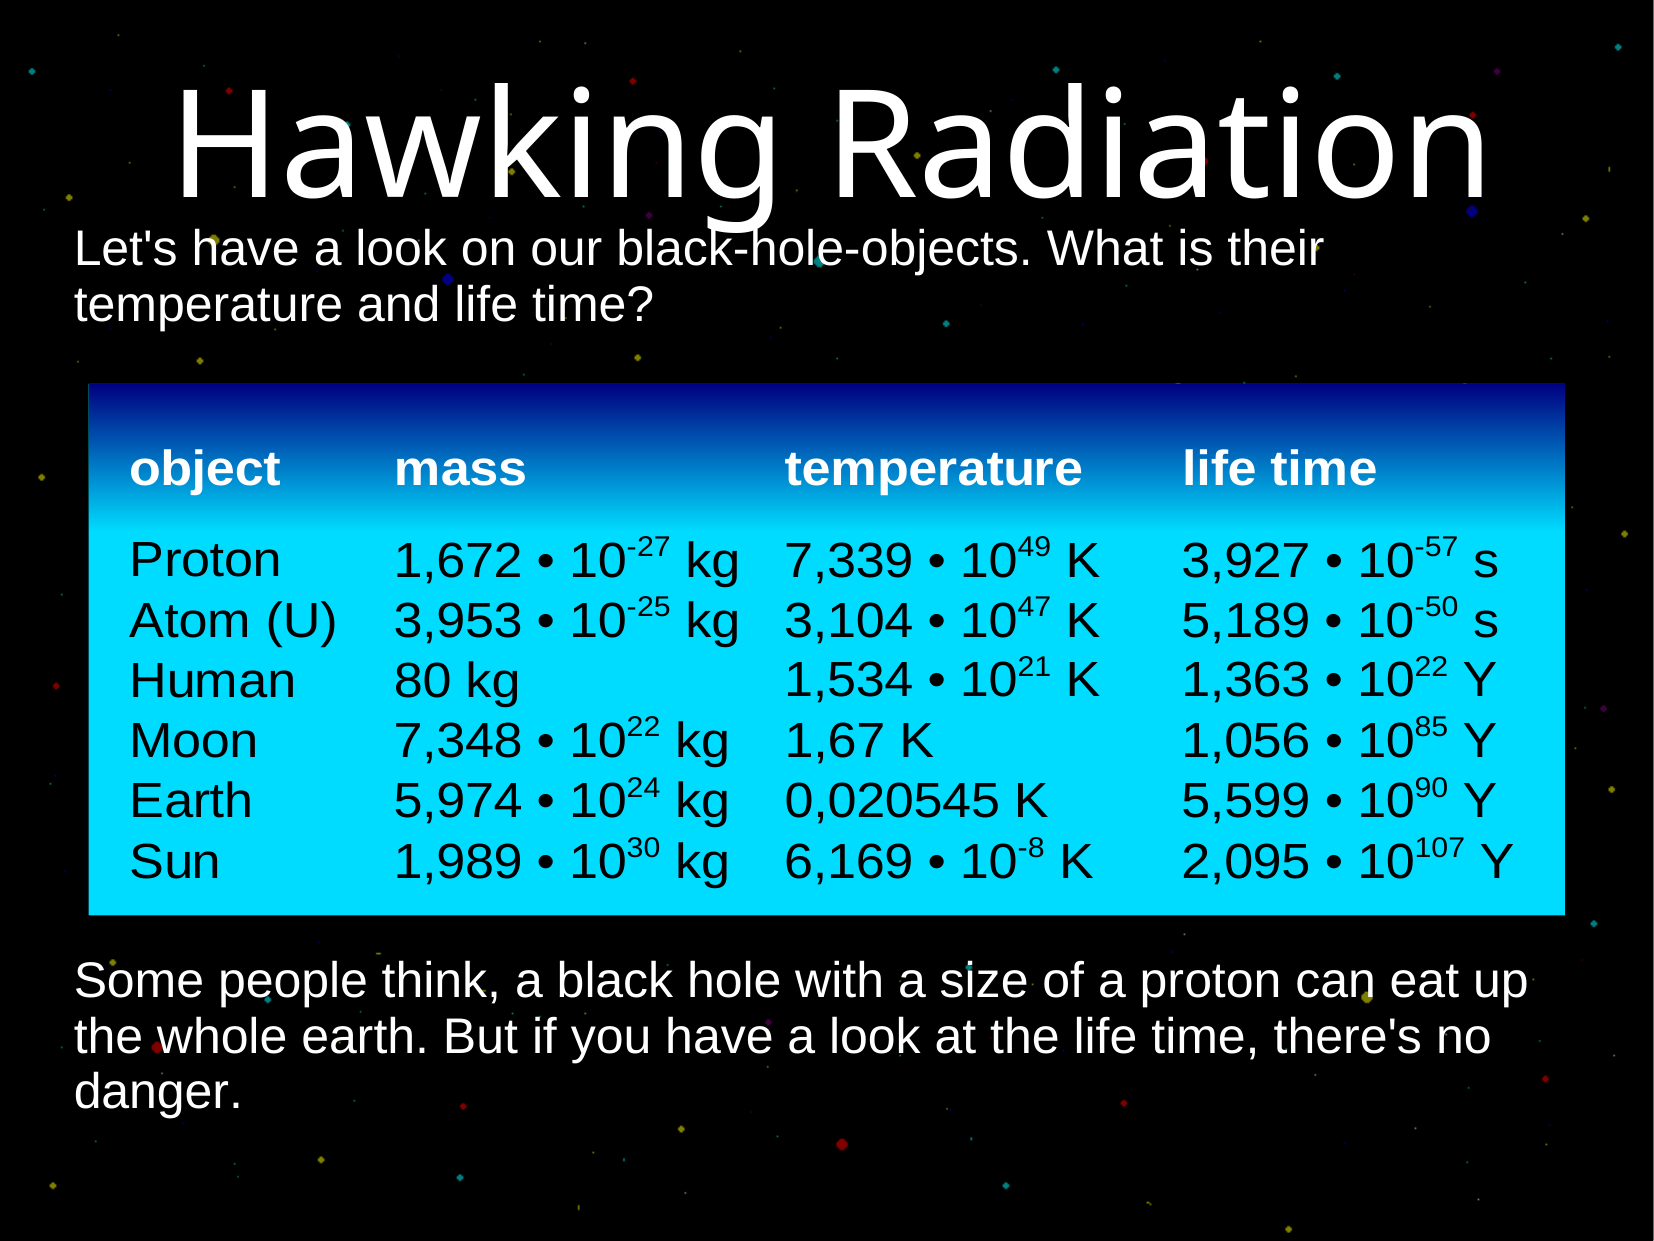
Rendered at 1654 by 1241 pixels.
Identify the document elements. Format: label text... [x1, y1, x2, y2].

picture [0, 0, 1654, 1241]
text_box Some people think, a black hole with a size of a proton can eat up the whole earth. But if you have a look at the life time, there's no danger. [59, 944, 1595, 1127]
text_box Let's have a look on our black-hole-objects. What is their temperature and life time? [59, 212, 1595, 339]
text_box [88, 383, 1565, 916]
chart [126, 405, 1536, 894]
text_box Hawking Radiation [114, 29, 1551, 212]
